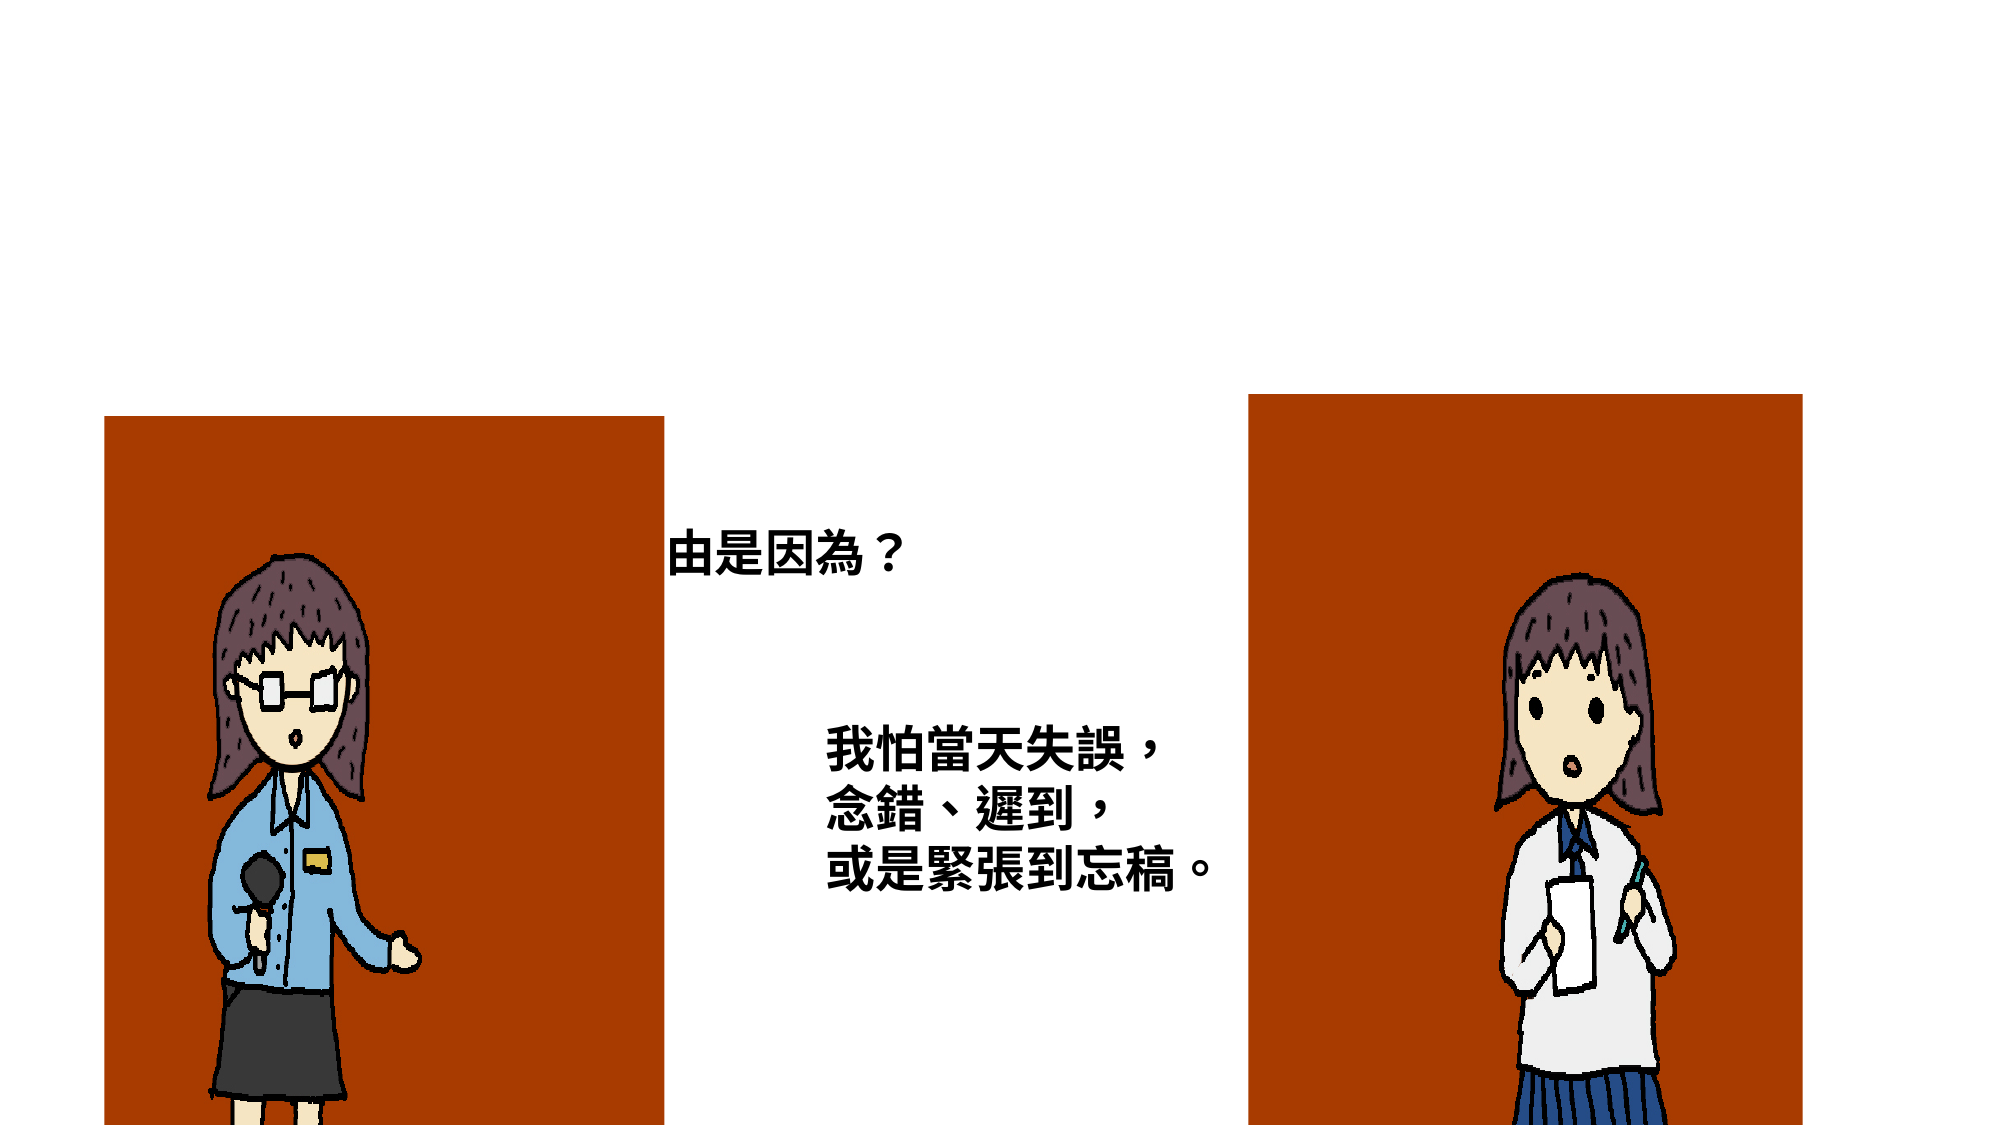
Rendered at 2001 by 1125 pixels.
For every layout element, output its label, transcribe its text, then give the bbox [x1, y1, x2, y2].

picture [104, 416, 665, 1125]
picture [1248, 394, 1803, 1125]
text_box 理由是因為？ [665, 511, 944, 615]
text_box 我怕當天失誤， 念錯、遲到， 或是緊張到忘稿。 [793, 701, 1248, 913]
